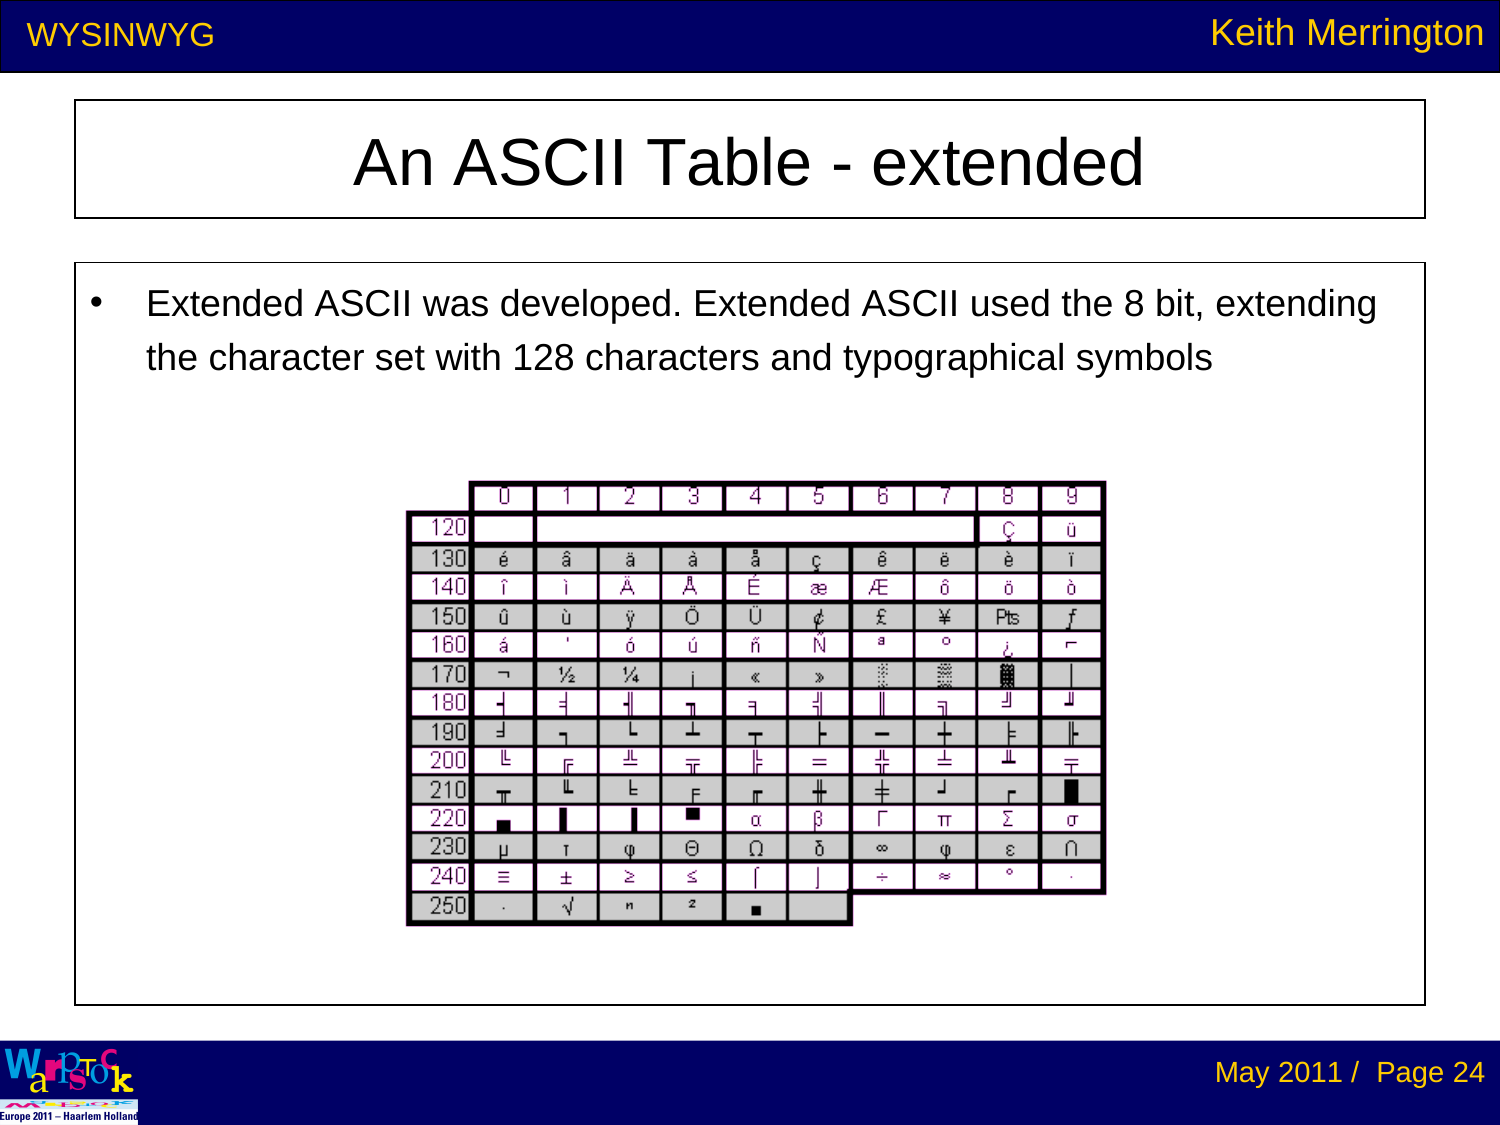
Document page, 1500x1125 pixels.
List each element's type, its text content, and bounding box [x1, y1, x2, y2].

picture [389, 470, 1124, 936]
title An ASCII Table - extended [75, 100, 1426, 219]
picture [0, 1042, 138, 1125]
list Extended ASCII was developed. Extended ASCII used the 8 bit, extending the character set with 128 characters and typographical symbols [75, 262, 1426, 1006]
